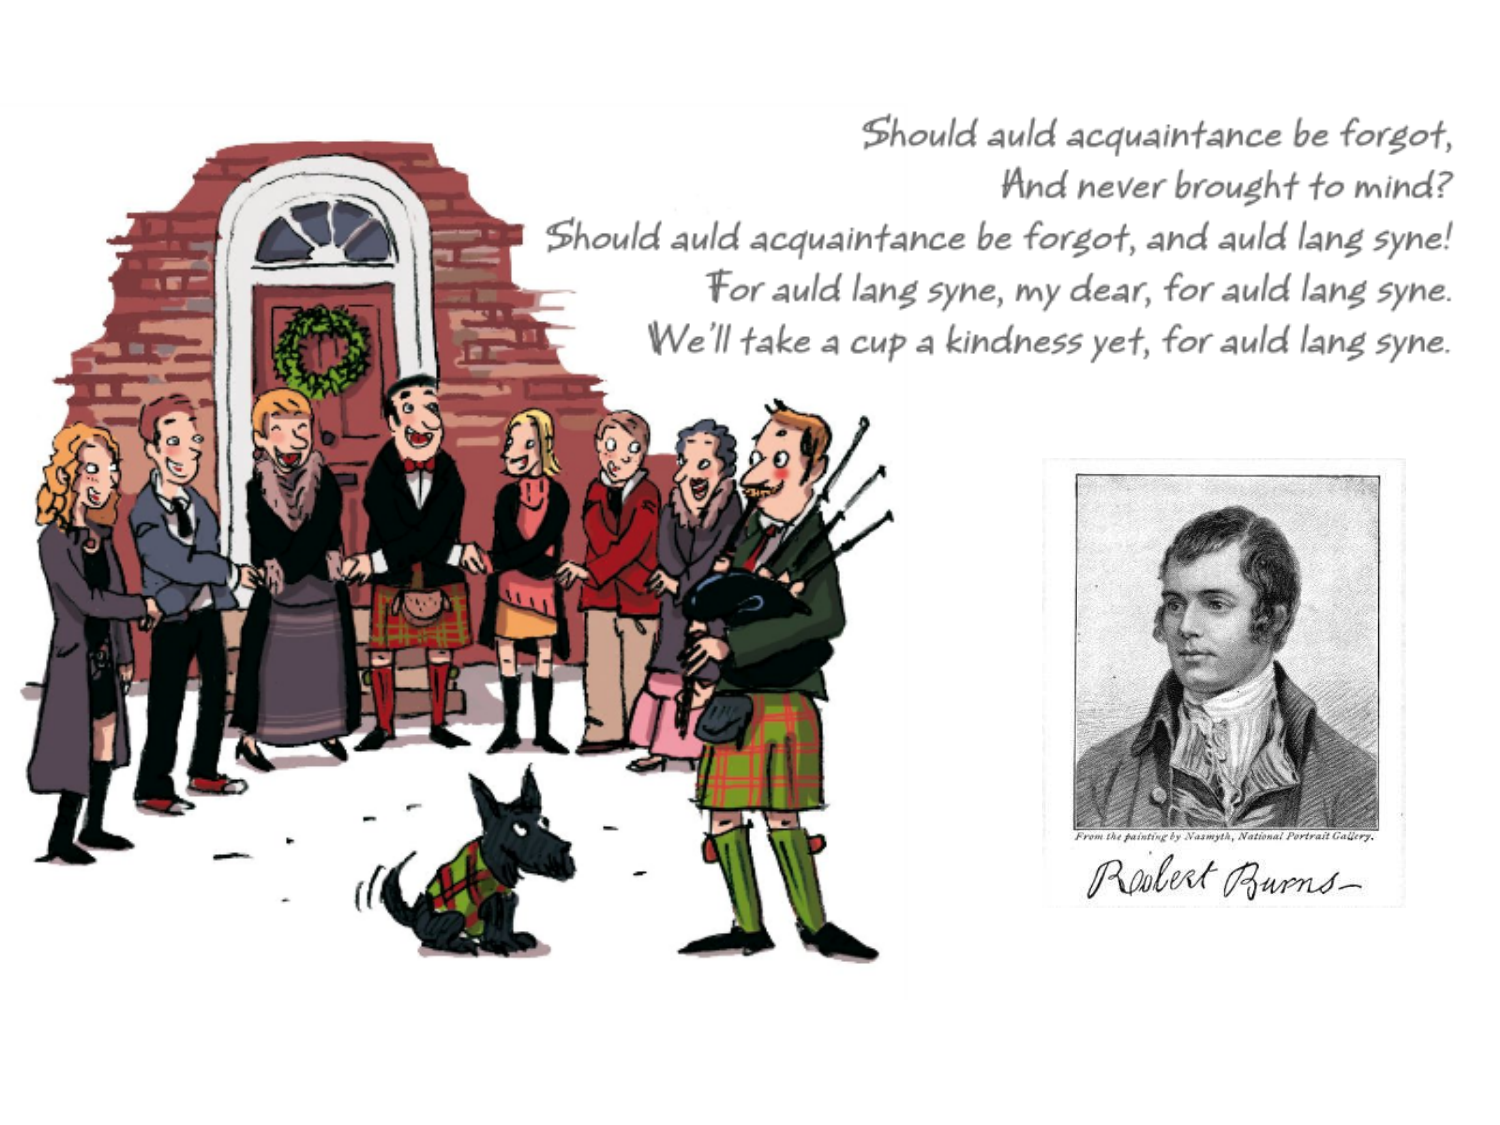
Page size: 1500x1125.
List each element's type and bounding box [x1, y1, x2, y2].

picture [0, 97, 1500, 1000]
